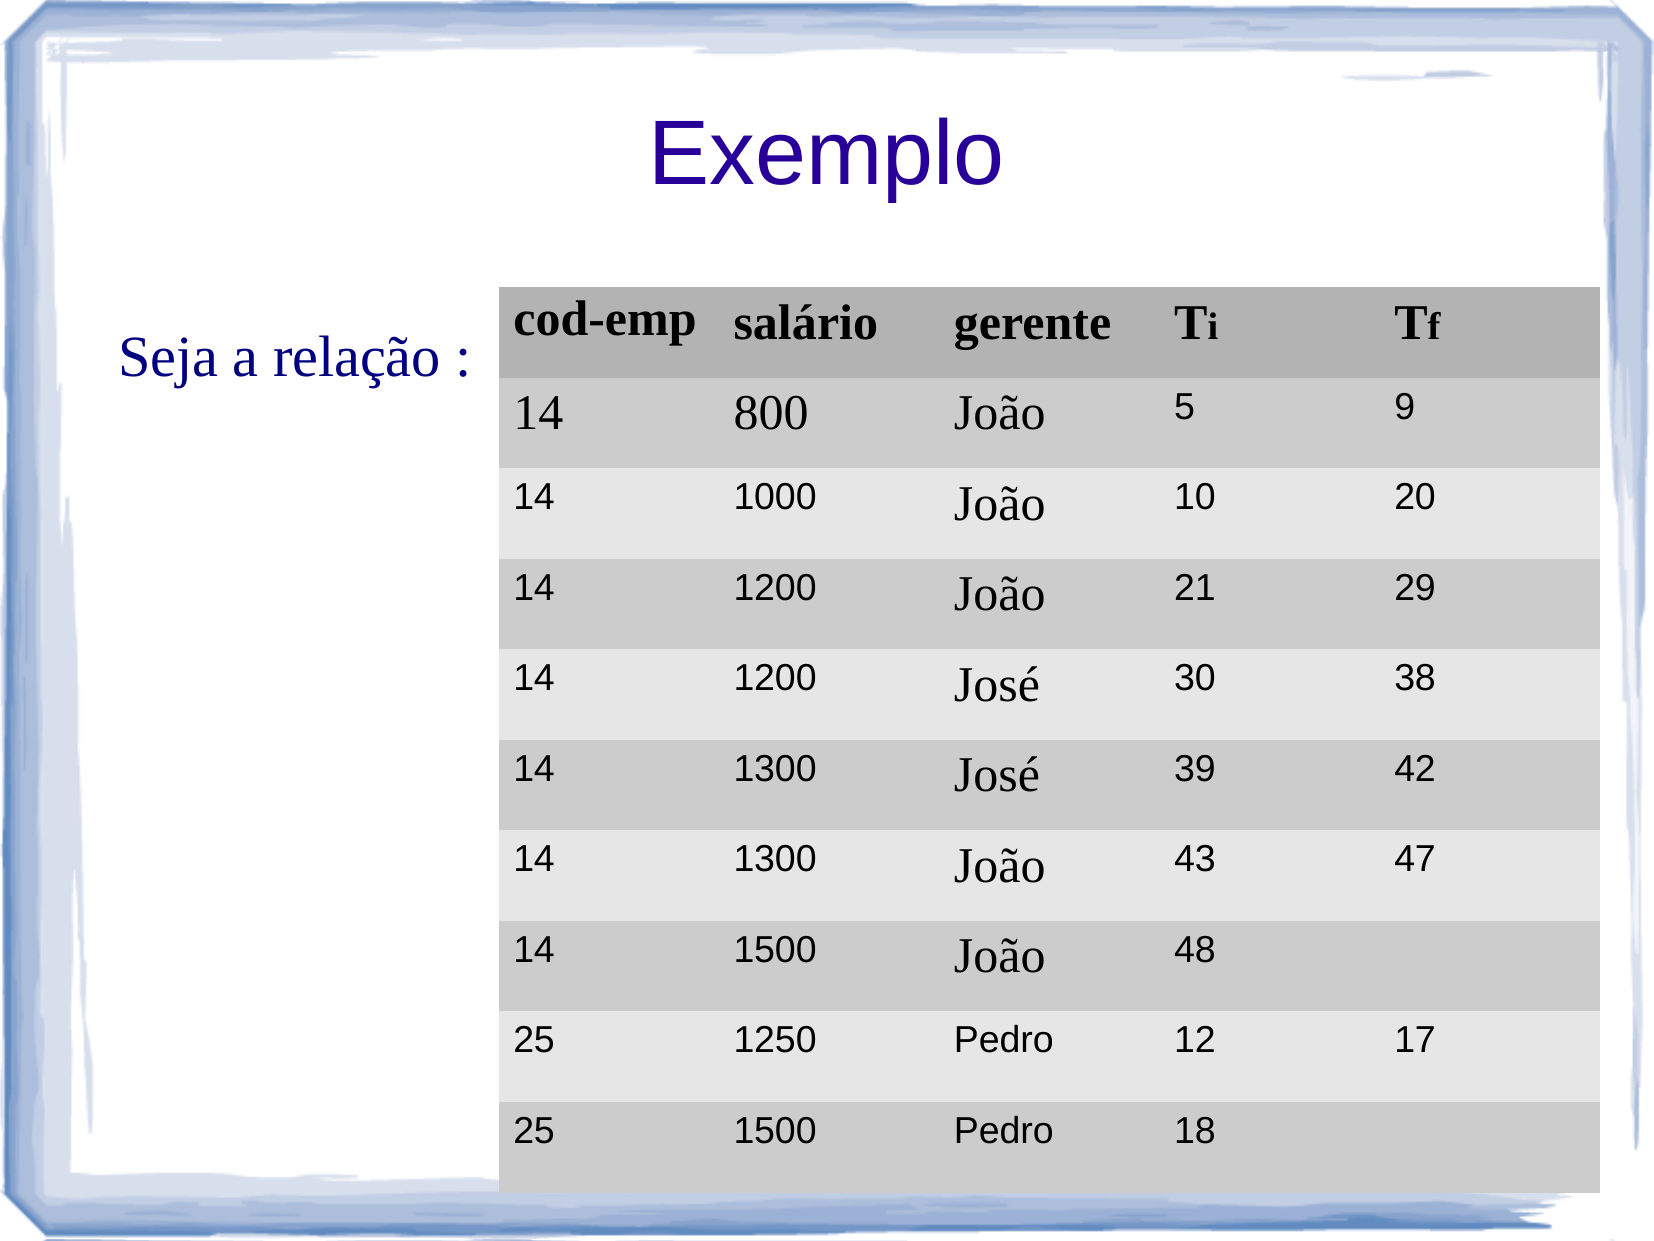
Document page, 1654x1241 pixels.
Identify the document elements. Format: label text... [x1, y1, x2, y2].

table_cell 1300 [719, 830, 939, 921]
table_cell 9 [1380, 378, 1600, 468]
table_cell João [939, 468, 1159, 559]
table_cell 29 [1380, 559, 1600, 649]
table_header salário [719, 287, 939, 378]
table_cell José [939, 740, 1159, 830]
table_cell 38 [1380, 649, 1600, 740]
table_cell 12 [1159, 1011, 1380, 1102]
table_cell 25 [499, 1102, 719, 1193]
picture [0, 0, 1654, 1241]
table_cell [1380, 921, 1600, 1011]
table_cell 1300 [719, 740, 939, 830]
table_cell 14 [499, 921, 719, 1011]
table_cell 1500 [719, 921, 939, 1011]
table_cell 5 [1159, 378, 1380, 468]
table_header Ti [1159, 287, 1380, 378]
list Seja a relação : [118, 324, 499, 1129]
table_cell 39 [1159, 740, 1380, 830]
table_cell 21 [1159, 559, 1380, 649]
table_cell 48 [1159, 921, 1380, 1011]
table_cell 1200 [719, 649, 939, 740]
table_cell 1000 [719, 468, 939, 559]
table_cell 43 [1159, 830, 1380, 921]
table_cell 17 [1380, 1011, 1600, 1102]
table_cell 14 [499, 559, 719, 649]
table_cell 1200 [719, 559, 939, 649]
table_cell João [939, 830, 1159, 921]
table_cell 30 [1159, 649, 1380, 740]
table_cell João [939, 559, 1159, 649]
table_cell 14 [499, 649, 719, 740]
table_cell João [939, 378, 1159, 468]
table_cell 10 [1159, 468, 1380, 559]
table_header Tf [1380, 287, 1600, 378]
table_cell 14 [499, 468, 719, 559]
table_cell 18 [1159, 1102, 1380, 1193]
table_cell 14 [499, 740, 719, 830]
title Exemplo [82, 49, 1571, 257]
table_cell José [939, 649, 1159, 740]
table_header cod-emp [499, 287, 719, 378]
table_cell Pedro [939, 1102, 1159, 1193]
table_cell 42 [1380, 740, 1600, 830]
table_cell Pedro [939, 1011, 1159, 1102]
table_cell 14 [499, 378, 719, 468]
table_cell 800 [719, 378, 939, 468]
table_cell 25 [499, 1011, 719, 1102]
table_cell 20 [1380, 468, 1600, 559]
table_cell 1250 [719, 1011, 939, 1102]
table_header gerente [939, 287, 1159, 378]
table_cell João [939, 921, 1159, 1011]
table_cell 47 [1380, 830, 1600, 921]
table_cell 1500 [719, 1102, 939, 1193]
table_cell [1380, 1102, 1600, 1193]
table_cell 14 [499, 830, 719, 921]
